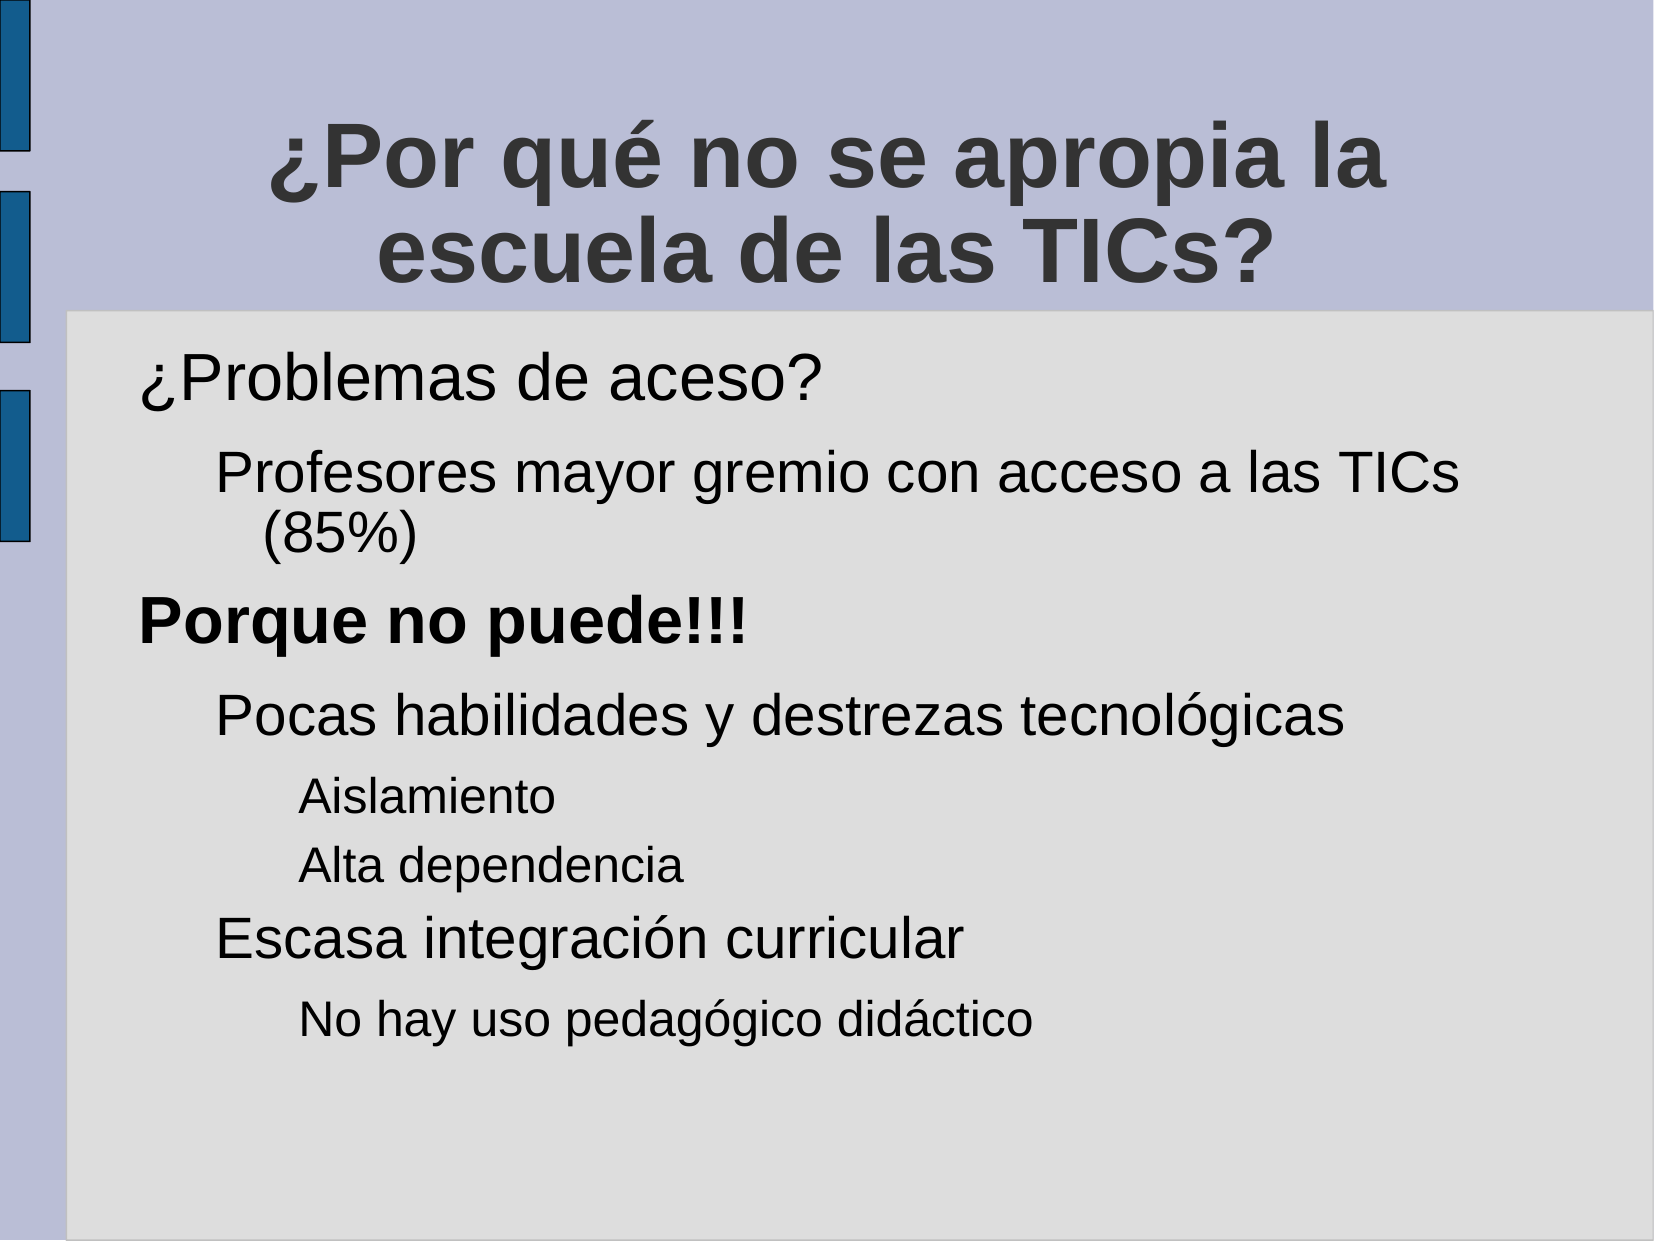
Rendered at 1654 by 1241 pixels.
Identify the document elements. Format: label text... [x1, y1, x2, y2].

title ¿Por qué no se apropia la escuela de las TICs? [121, 102, 1534, 311]
list ¿Problemas de aceso? Profesores mayor gremio con acceso a las TICs (85%) Porque no puede!!! Pocas habilidades y destrezas tecnológicas Aislamiento Alta dependencia Escasa integración curricular No hay uso pedagógico didáctico [121, 344, 1534, 1127]
